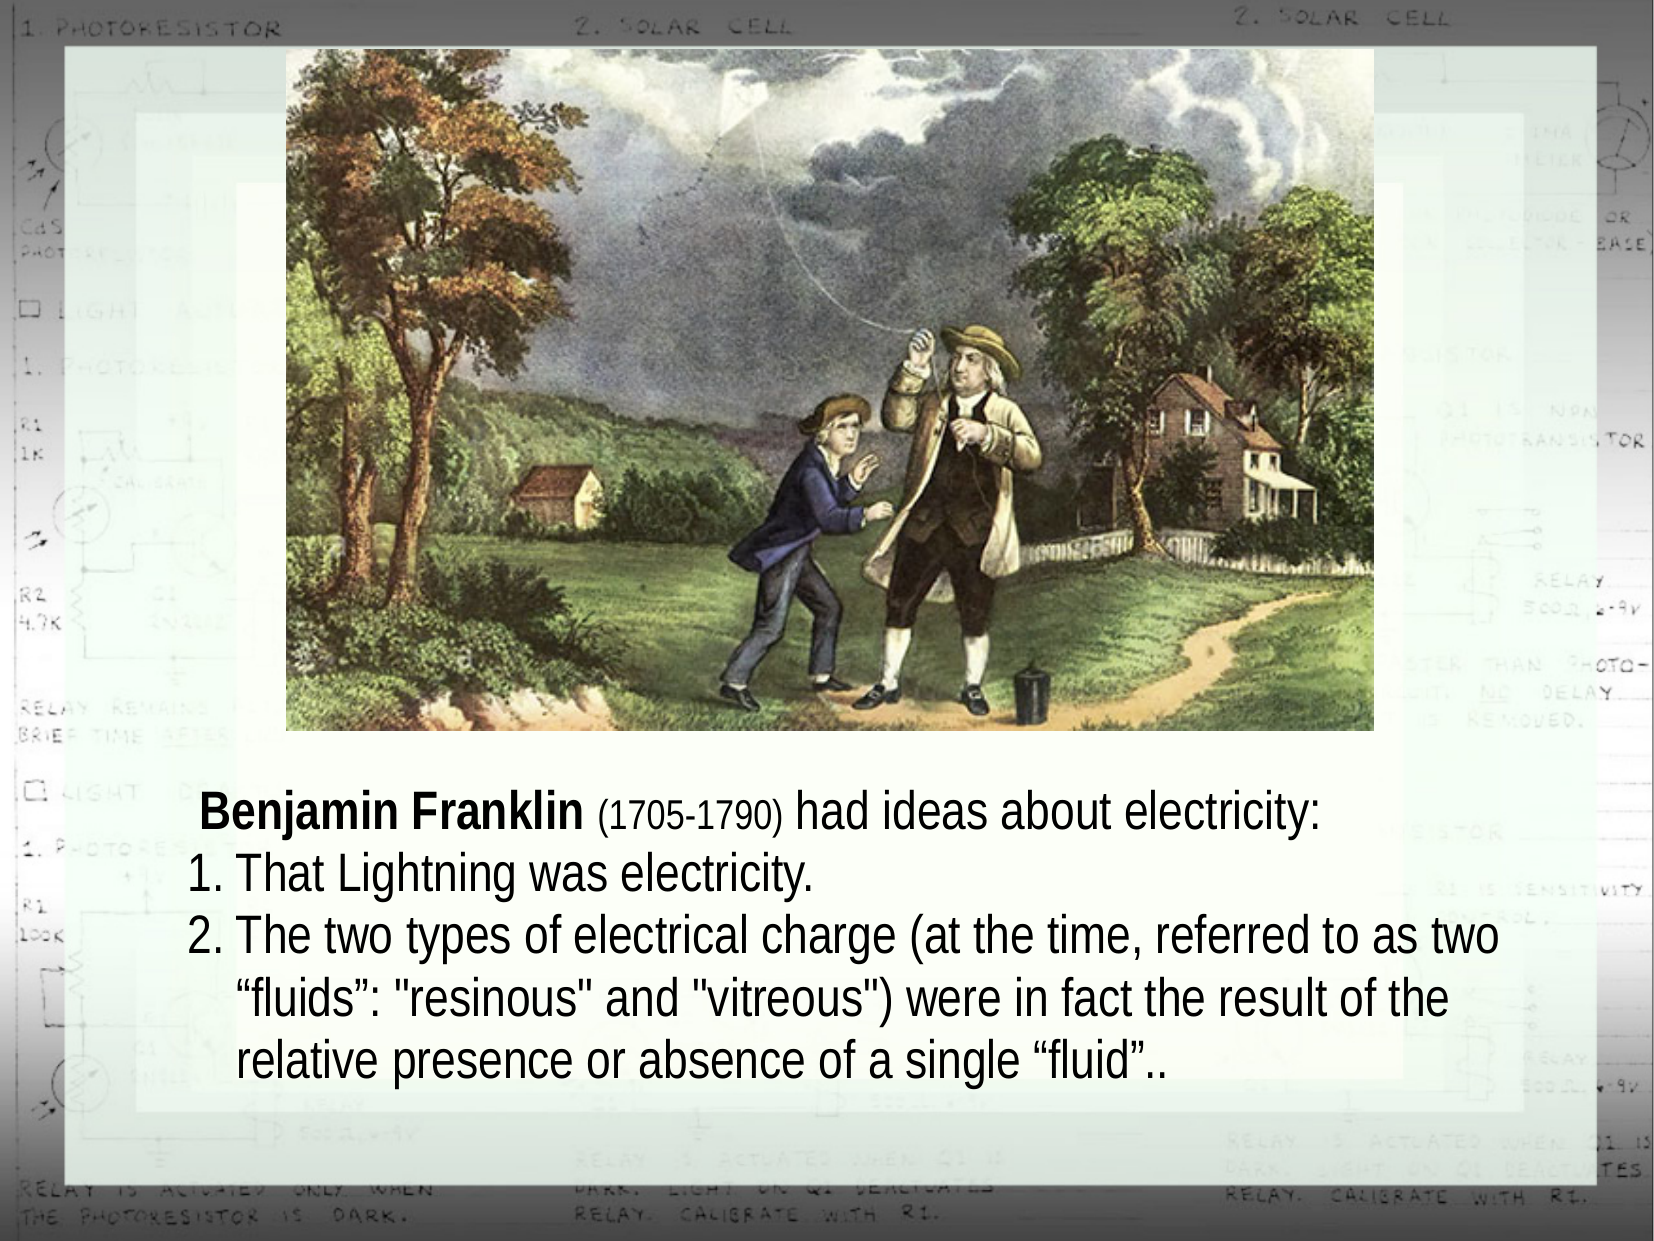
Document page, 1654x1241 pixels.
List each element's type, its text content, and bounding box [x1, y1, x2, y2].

picture [0, 0, 1654, 1241]
title Benjamin Franklin (1705-1790) had ideas about electricity: 1. That Lightning was electricity. 2. The two types of electrical charge (at the time, referred to as two “fluids”: "resinous" and "vitreous") were in fact the result of the relative presence or absence of a single “fluid”.. [187, 747, 1576, 1121]
